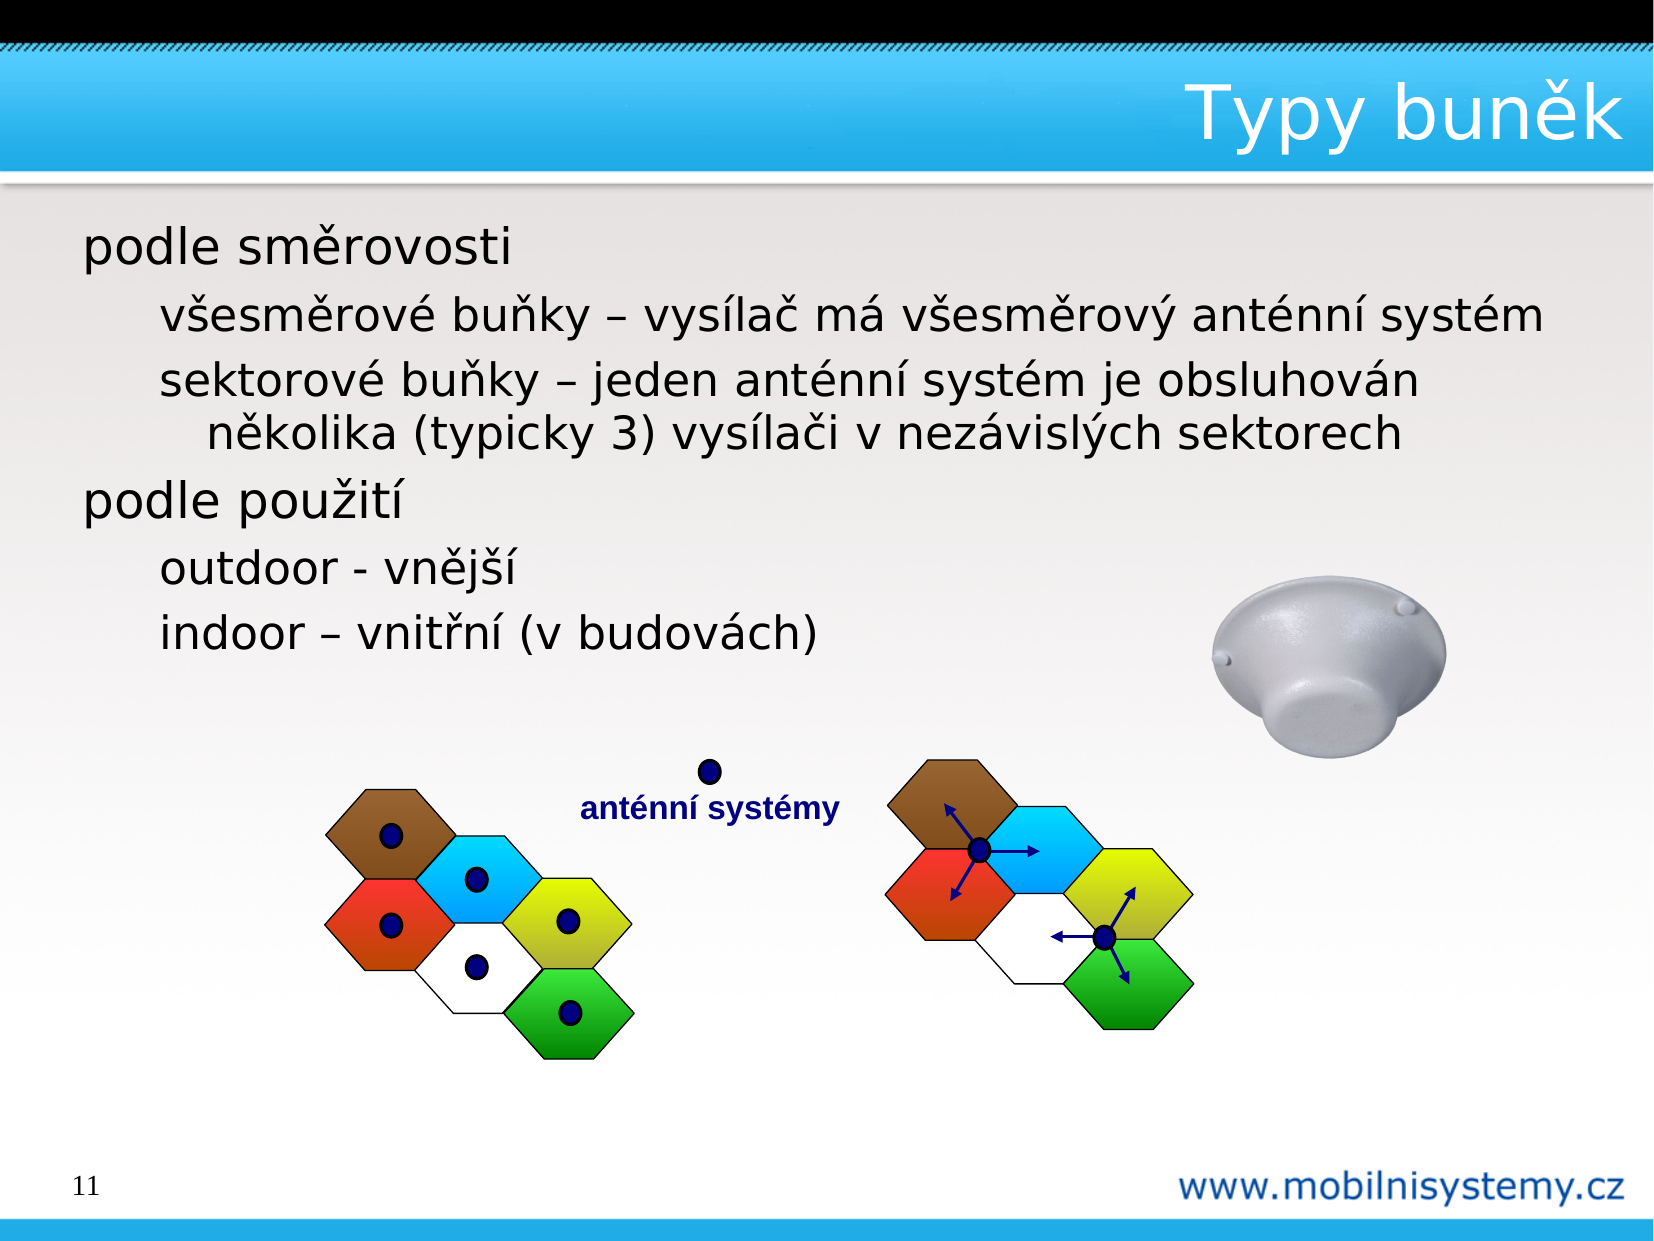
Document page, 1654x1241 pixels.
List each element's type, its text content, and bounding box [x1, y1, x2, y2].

text_box [1093, 926, 1115, 950]
list podle směrovosti všesměrové buňky – vysílač má všesměrový anténní systém sektorové buňky – jeden anténní systém je obsluhován několika (typicky 3) vysílači v nezávislých sektorech podle použití outdoor - vnější indoor – vnitřní (v budovách) [64, 218, 1565, 1093]
text_box [968, 838, 990, 862]
title Typy buněk [29, 49, 1625, 178]
picture [0, 0, 1654, 1241]
